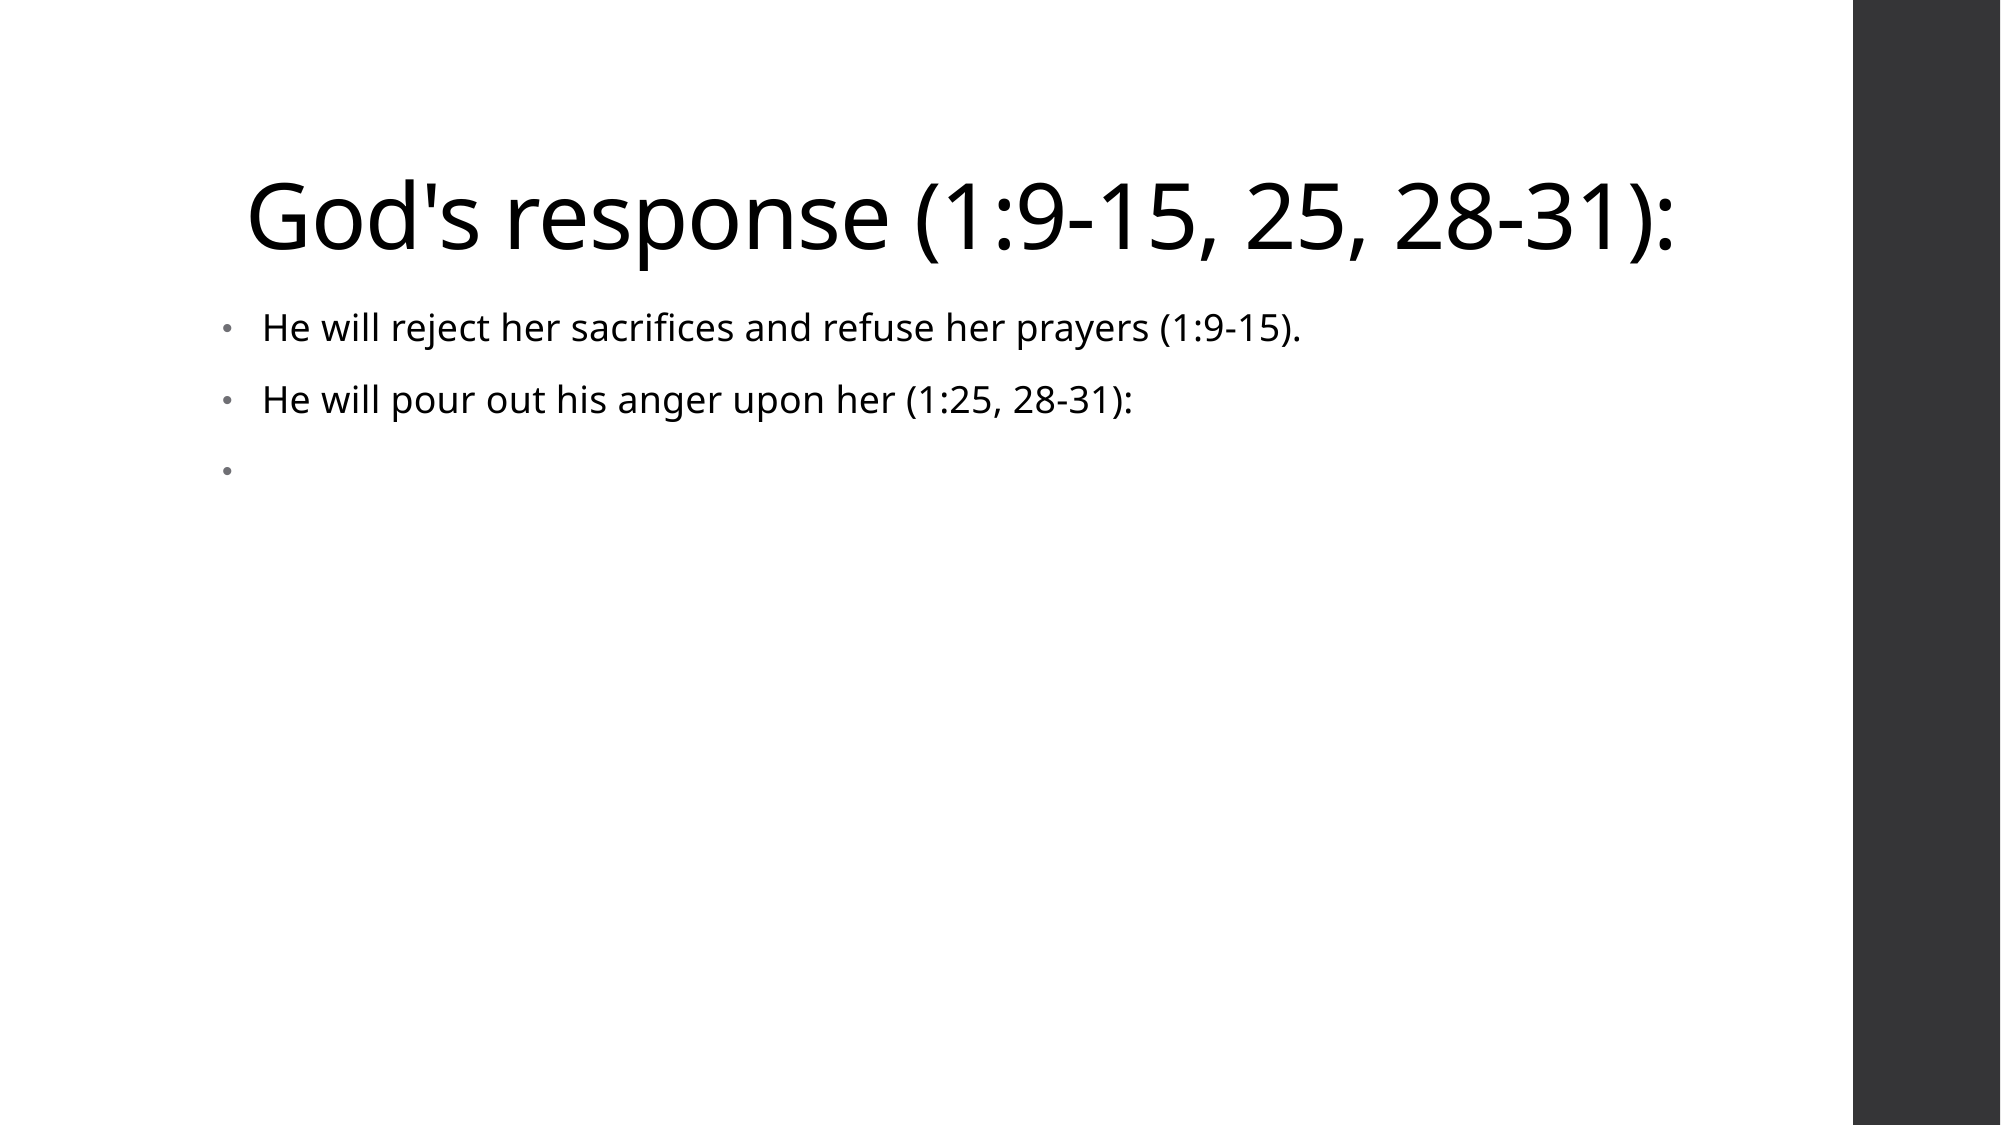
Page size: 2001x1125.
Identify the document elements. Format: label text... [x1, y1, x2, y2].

list He will reject her sacrifices and refuse her prayers (1:9-15). He will pour out his anger upon her (1:25, 28-31): [206, 299, 1617, 1014]
title God's response (1:9-15, 25, 28-31): [206, 60, 1797, 278]
